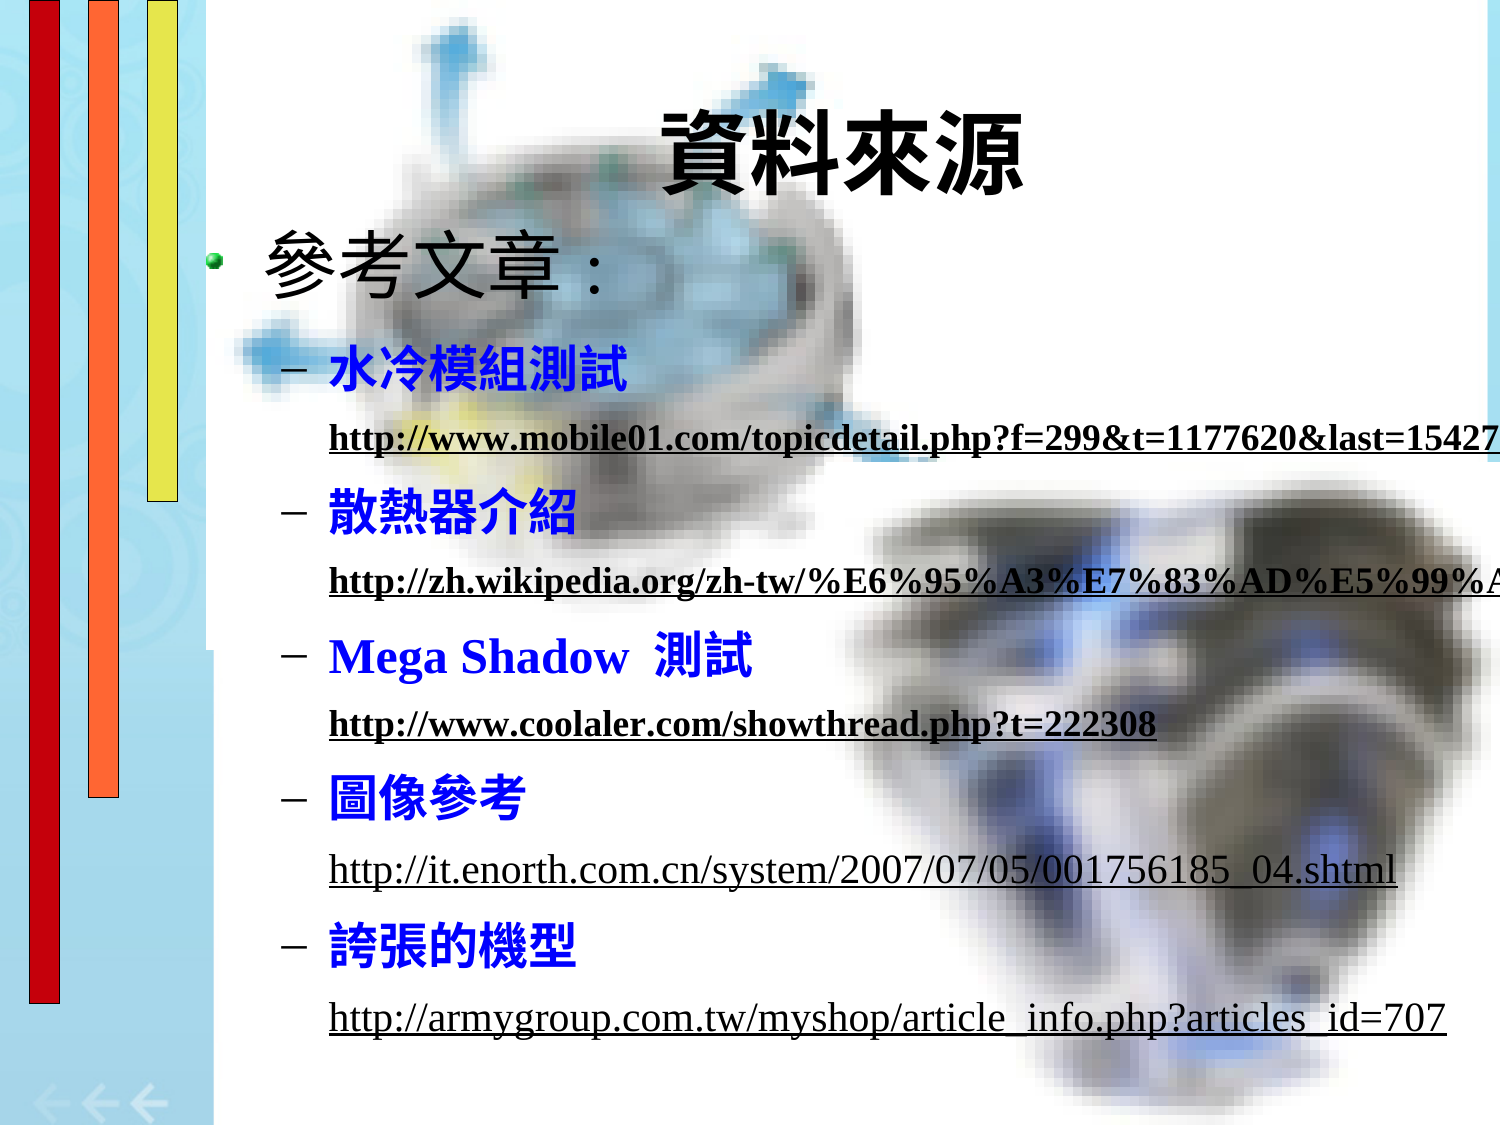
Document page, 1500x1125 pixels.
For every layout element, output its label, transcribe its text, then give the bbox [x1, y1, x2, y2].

title 資料來源 [236, 59, 1447, 206]
list 參考文章: 水冷模組測試 http://www.mobile01.com/topicdetail.php?f=299&t=1177620&last=15427154 散熱器介紹 http://zh.wikipedia.org/zh-tw/%E6%95%A3%E7%83%AD%E5%99%A8 Mega Shadow 測試 http://www.coolaler.com/showthread.php?t=222308 圖像參考 http://it.enorth.com.cn/system/2007/07/05/001756185_04.shtml 誇張的機型 http://armygroup.com.tw/myshop/article_info.php?articles_id=707 [206, 206, 1500, 1107]
picture [0, 0, 1500, 1125]
